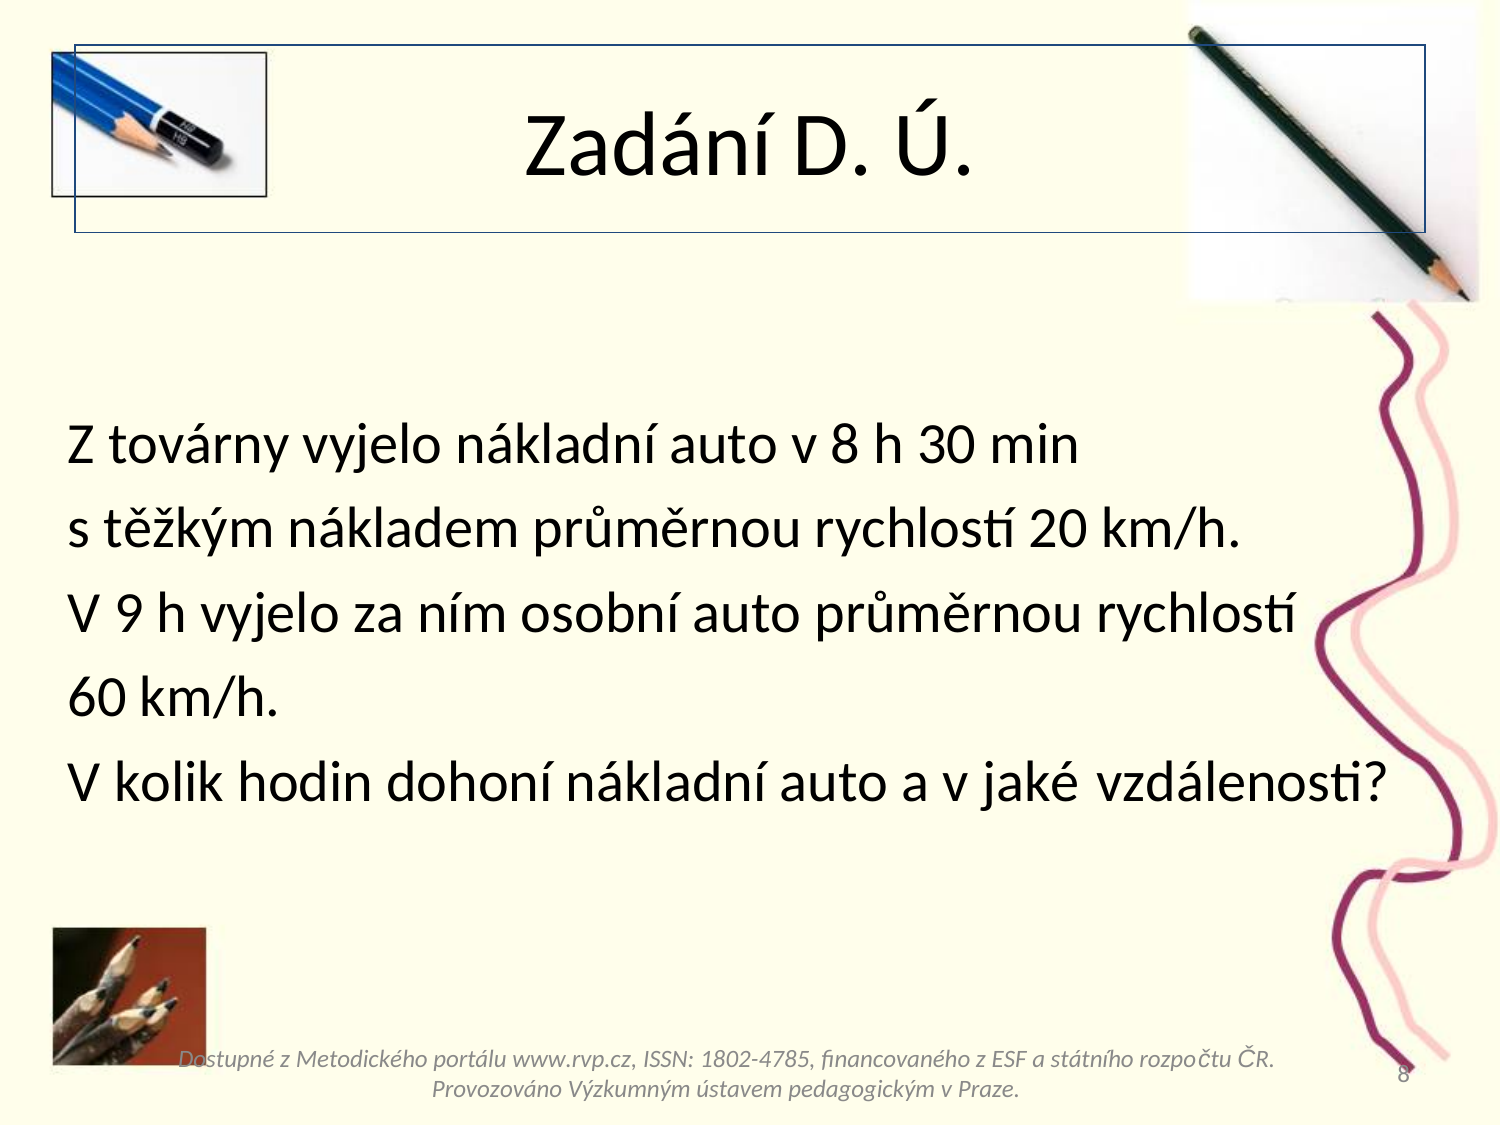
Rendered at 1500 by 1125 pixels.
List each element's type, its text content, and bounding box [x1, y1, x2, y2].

picture [0, 0, 1500, 1125]
list Z továrny vyjelo nákladní auto v 8 h 30 min s těžkým nákladem průměrnou rychlostí 20 km/h. V 9 h vyjelo za ním osobní auto průměrnou rychlostí 60 km/h. V kolik hodin dohoní nákladní auto a v jaké vzdálenosti? [53, 397, 1436, 908]
title Zadání D. Ú. [75, 45, 1426, 233]
text_box Dostupné z Metodického portálu www.rvp.cz, ISSN: 1802-4785, financovaného z ESF a státního rozpočtu ČR. Provozováno Výzkumným ústavem pedagogickým v Praze. [105, 1042, 1348, 1103]
